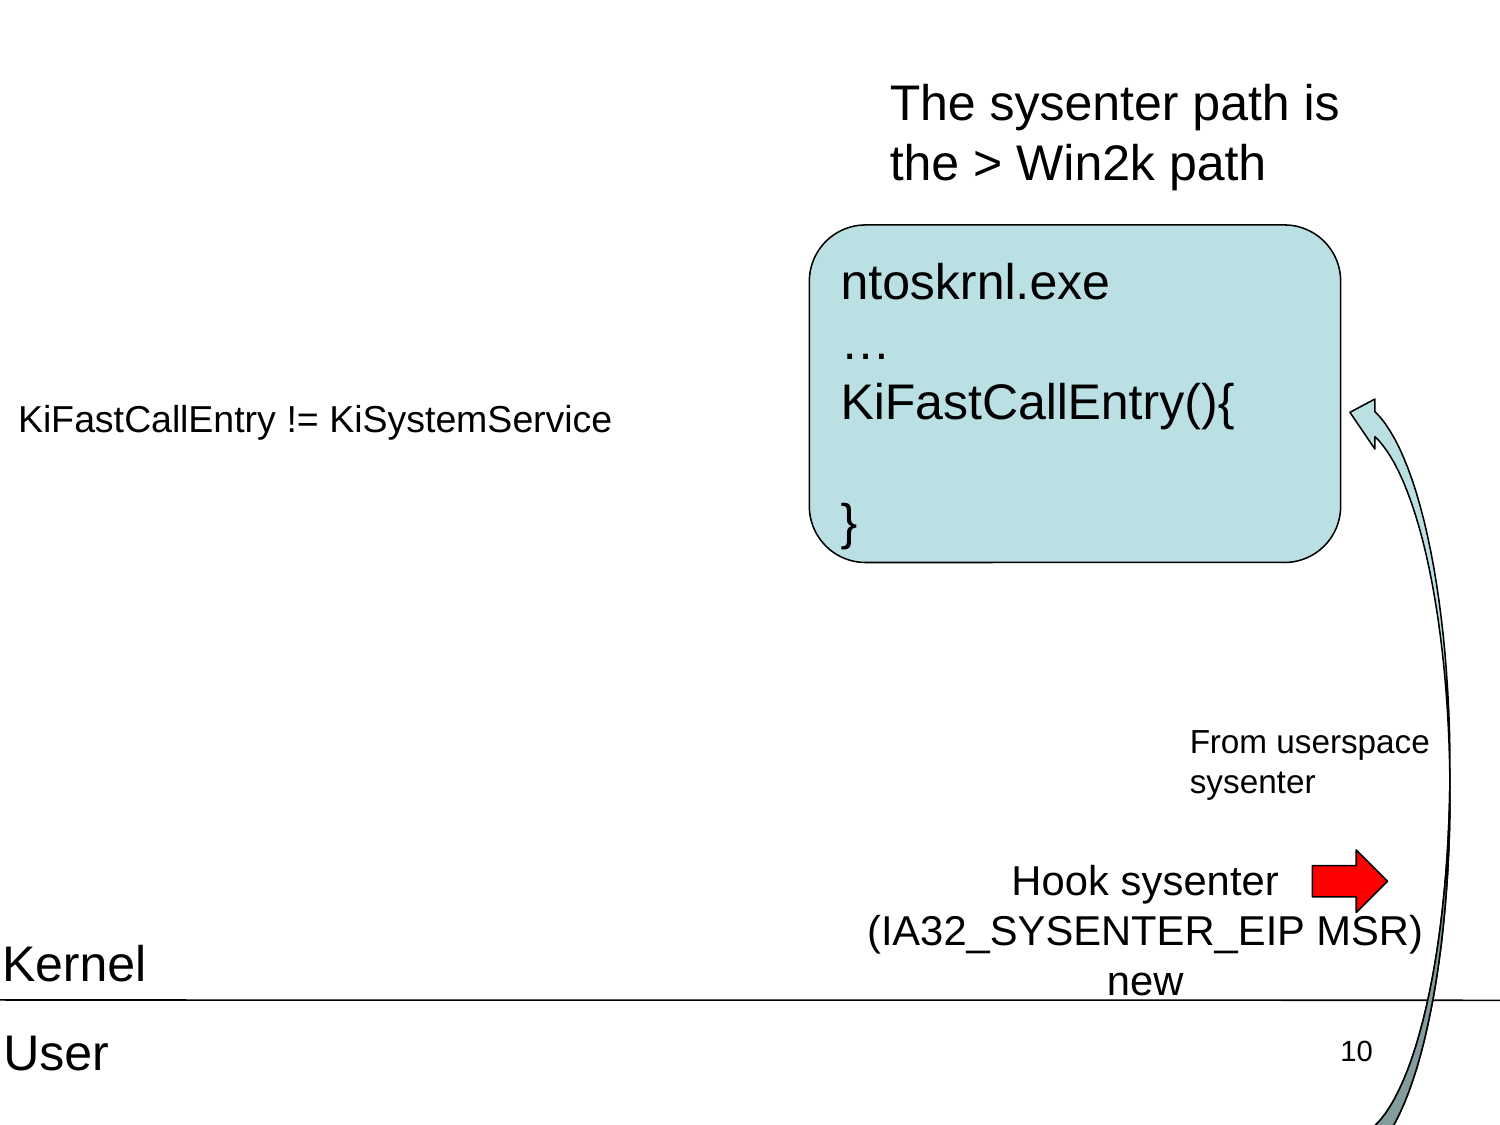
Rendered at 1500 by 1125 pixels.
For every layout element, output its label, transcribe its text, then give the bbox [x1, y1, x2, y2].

text_box <number> [1074, 1025, 1388, 1101]
text_box [1349, 399, 1449, 712]
text_box ntoskrnl.exe … KiFastCallEntry(){ } [809, 224, 1341, 563]
text_box The sysenter path is the > Win2k path [874, 62, 1363, 198]
text_box Hook sysenter (IA32_SYSENTER_EIP MSR) new [852, 846, 1439, 1012]
text_box User [0, 1012, 124, 1088]
text_box KiFastCallEntry != KiSystemService [3, 387, 628, 448]
text_box [1439, 808, 1450, 962]
text_box From userspace sysenter [1175, 712, 1451, 808]
text_box [1375, 1012, 1431, 1125]
text_box Kernel [0, 924, 162, 1000]
text_box [1312, 849, 1388, 913]
